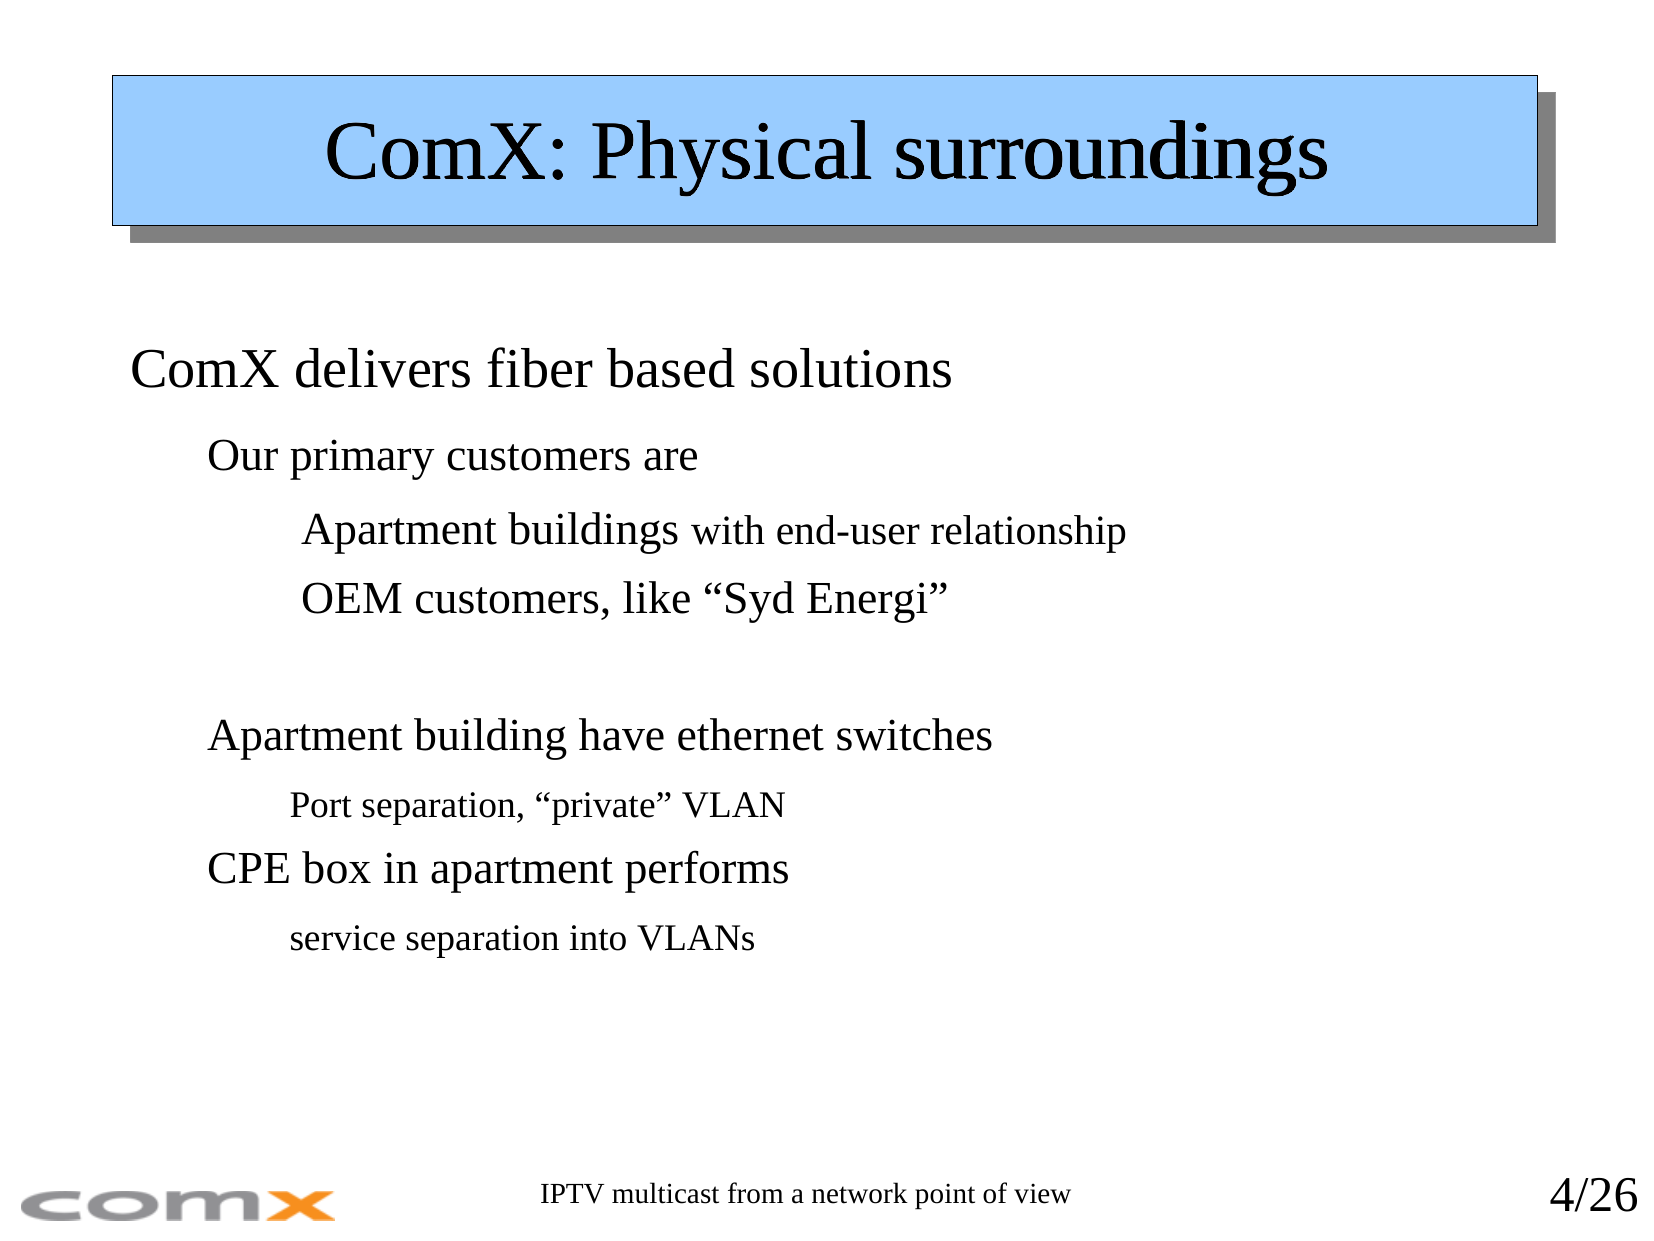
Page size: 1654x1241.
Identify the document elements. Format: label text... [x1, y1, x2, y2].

picture [21, 1191, 335, 1221]
title ComX: Physical surroundings [116, 75, 1538, 226]
list ComX delivers fiber based solutions Our primary customers are Apartment buildings with end-user relationship OEM customers, like “Syd Energi” Apartment building have ethernet switches Port separation, “private” VLAN CPE box in apartment performs service separation into VLANs [112, 337, 1538, 1126]
